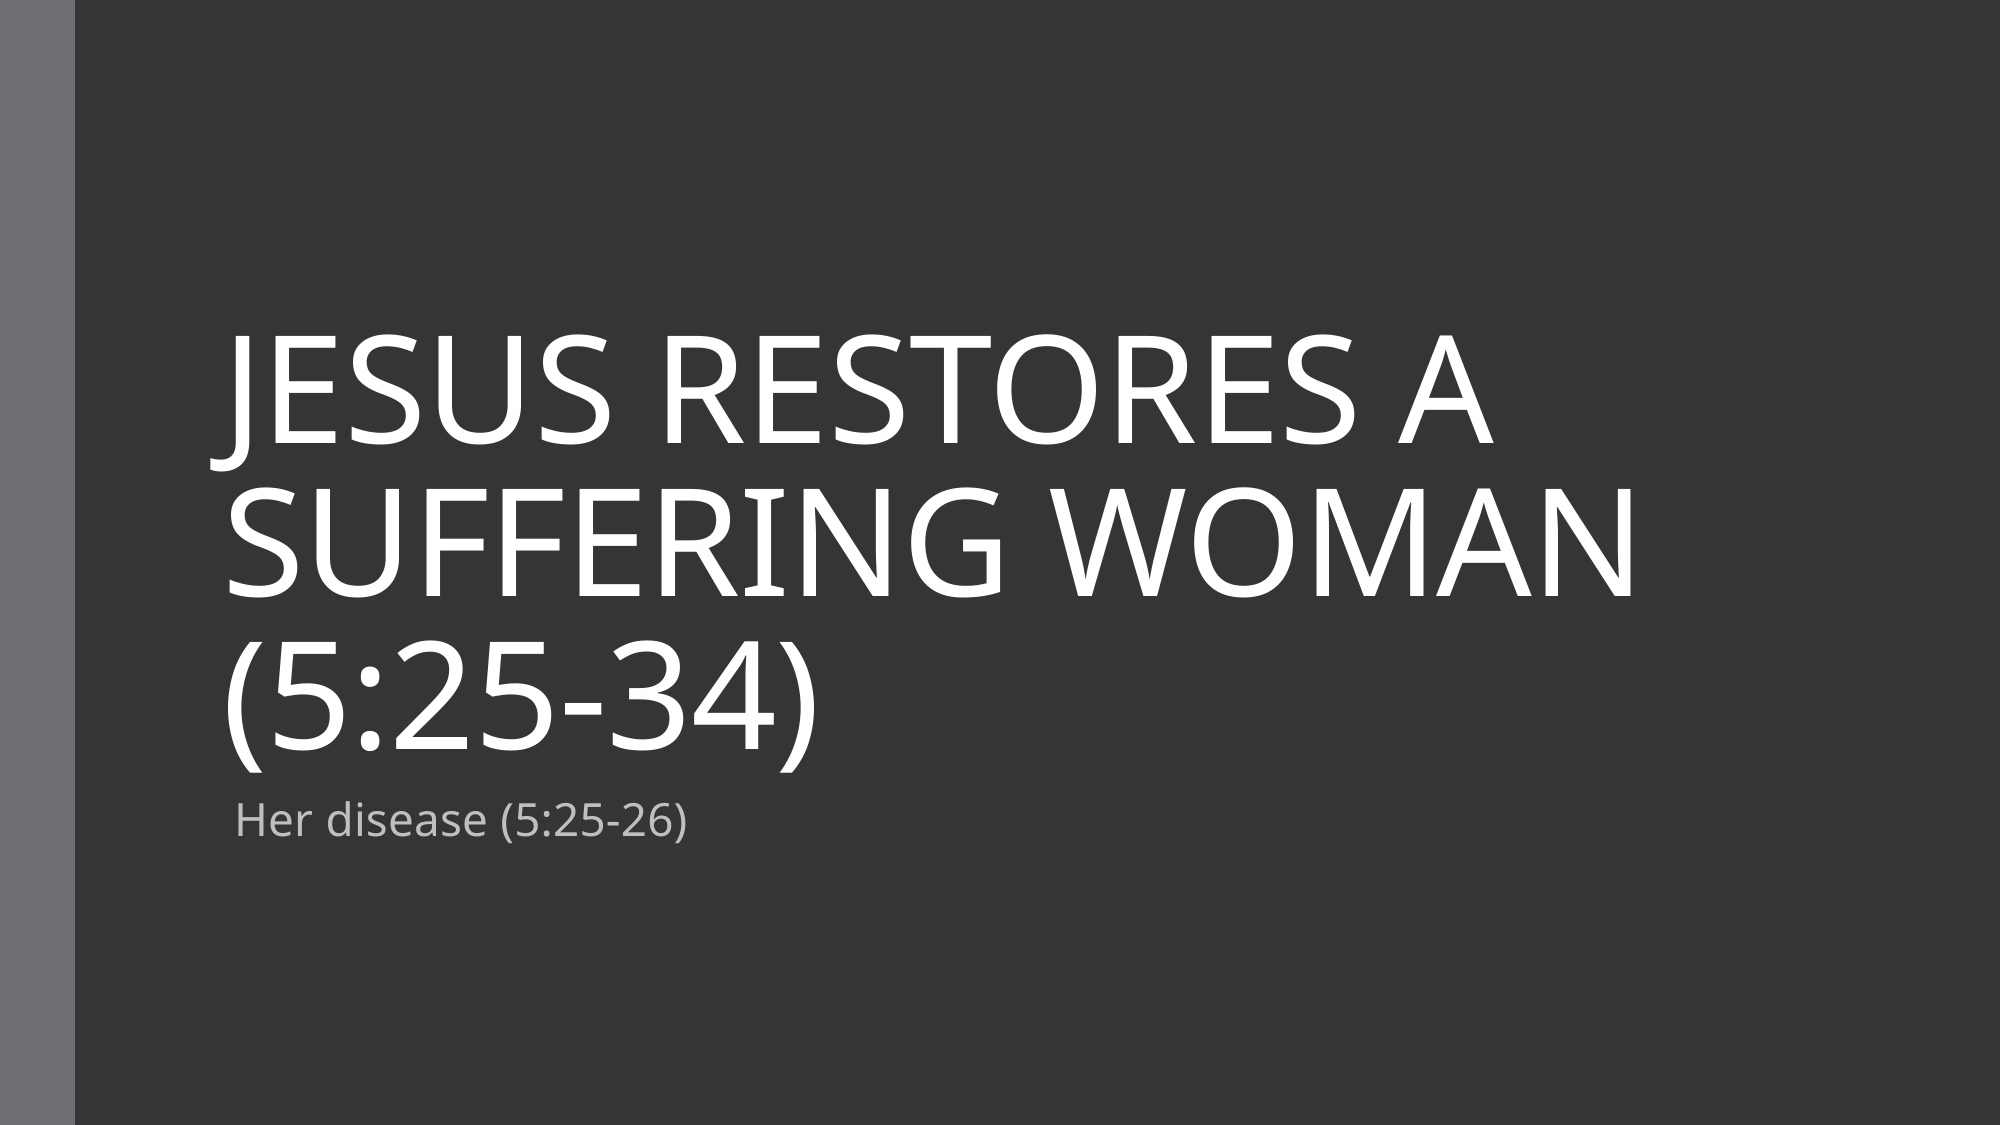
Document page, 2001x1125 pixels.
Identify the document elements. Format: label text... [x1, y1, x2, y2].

subtitle Her disease (5:25-26) [206, 787, 1752, 1066]
title JESUS RESTORES A SUFFERING WOMAN (5:25-34) [206, 124, 1752, 787]
